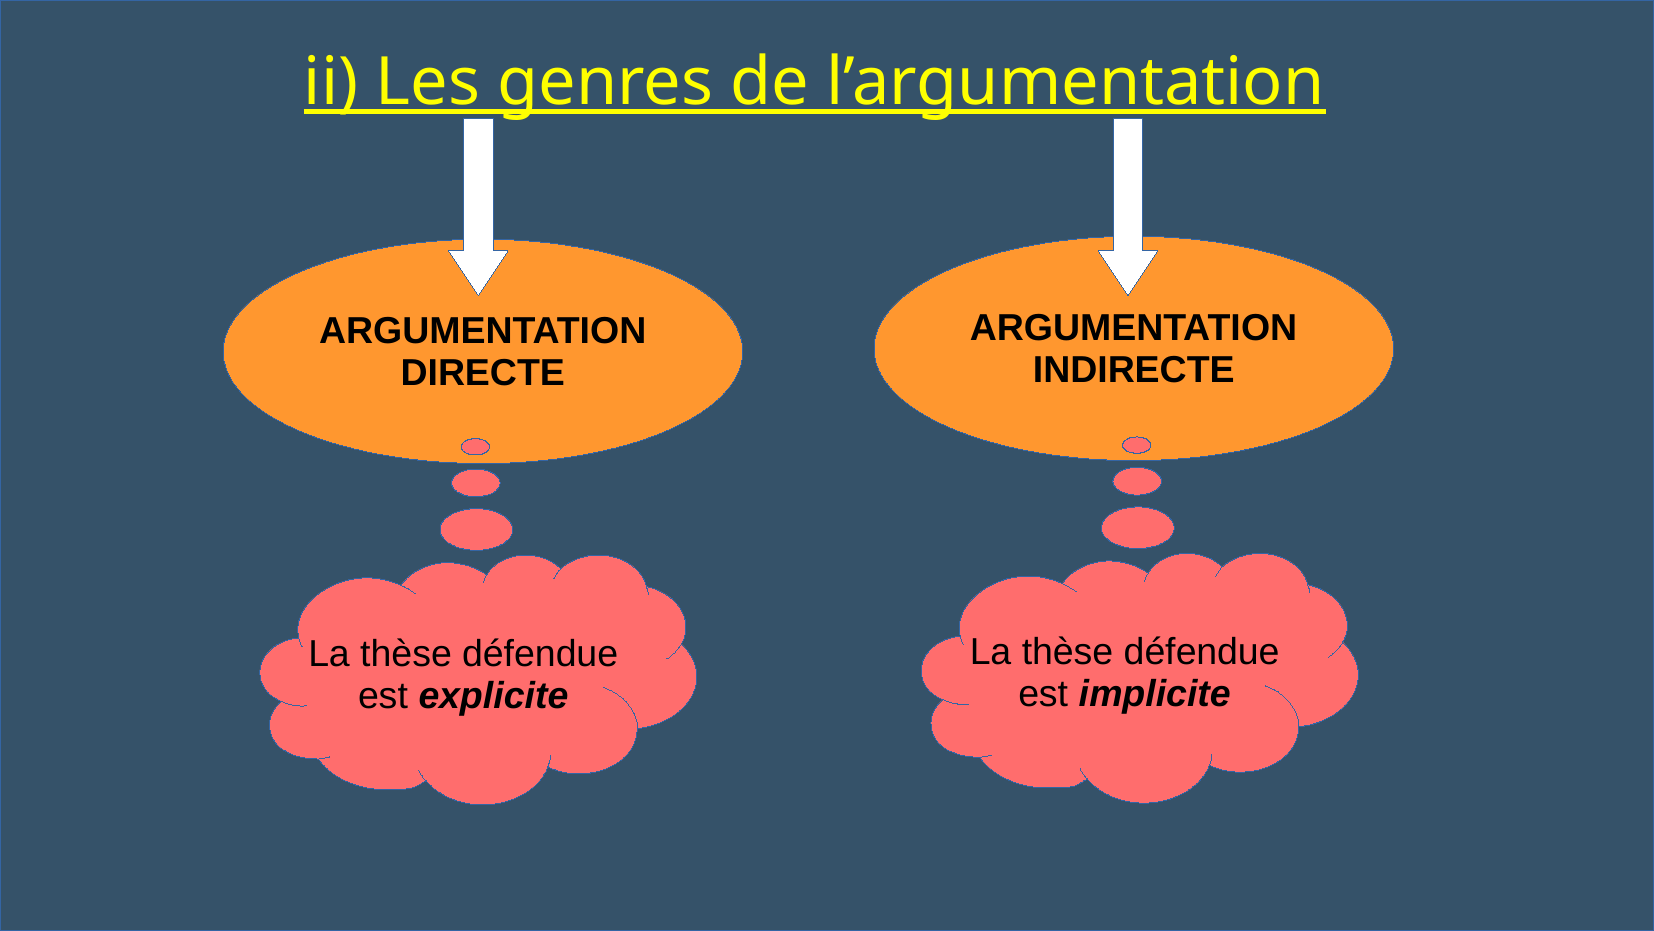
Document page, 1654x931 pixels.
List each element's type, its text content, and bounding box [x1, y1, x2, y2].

title ii) Les genres de l’argumentation [70, 0, 1559, 156]
text_box La thèse défendue est implicite [1112, 467, 1162, 496]
text_box La thèse défendue est implicite [921, 553, 1359, 804]
text_box ARGUMENTATION DIRECTE [223, 239, 743, 464]
text_box La thèse défendue est explicite [440, 508, 513, 551]
text_box ARGUMENTATION INDIRECTE [874, 236, 1394, 461]
text_box La thèse défendue est explicite [451, 469, 501, 497]
text_box La thèse défendue est implicite [1101, 506, 1175, 549]
text_box La thèse défendue est explicite [259, 555, 697, 805]
text_box [0, 0, 1654, 931]
